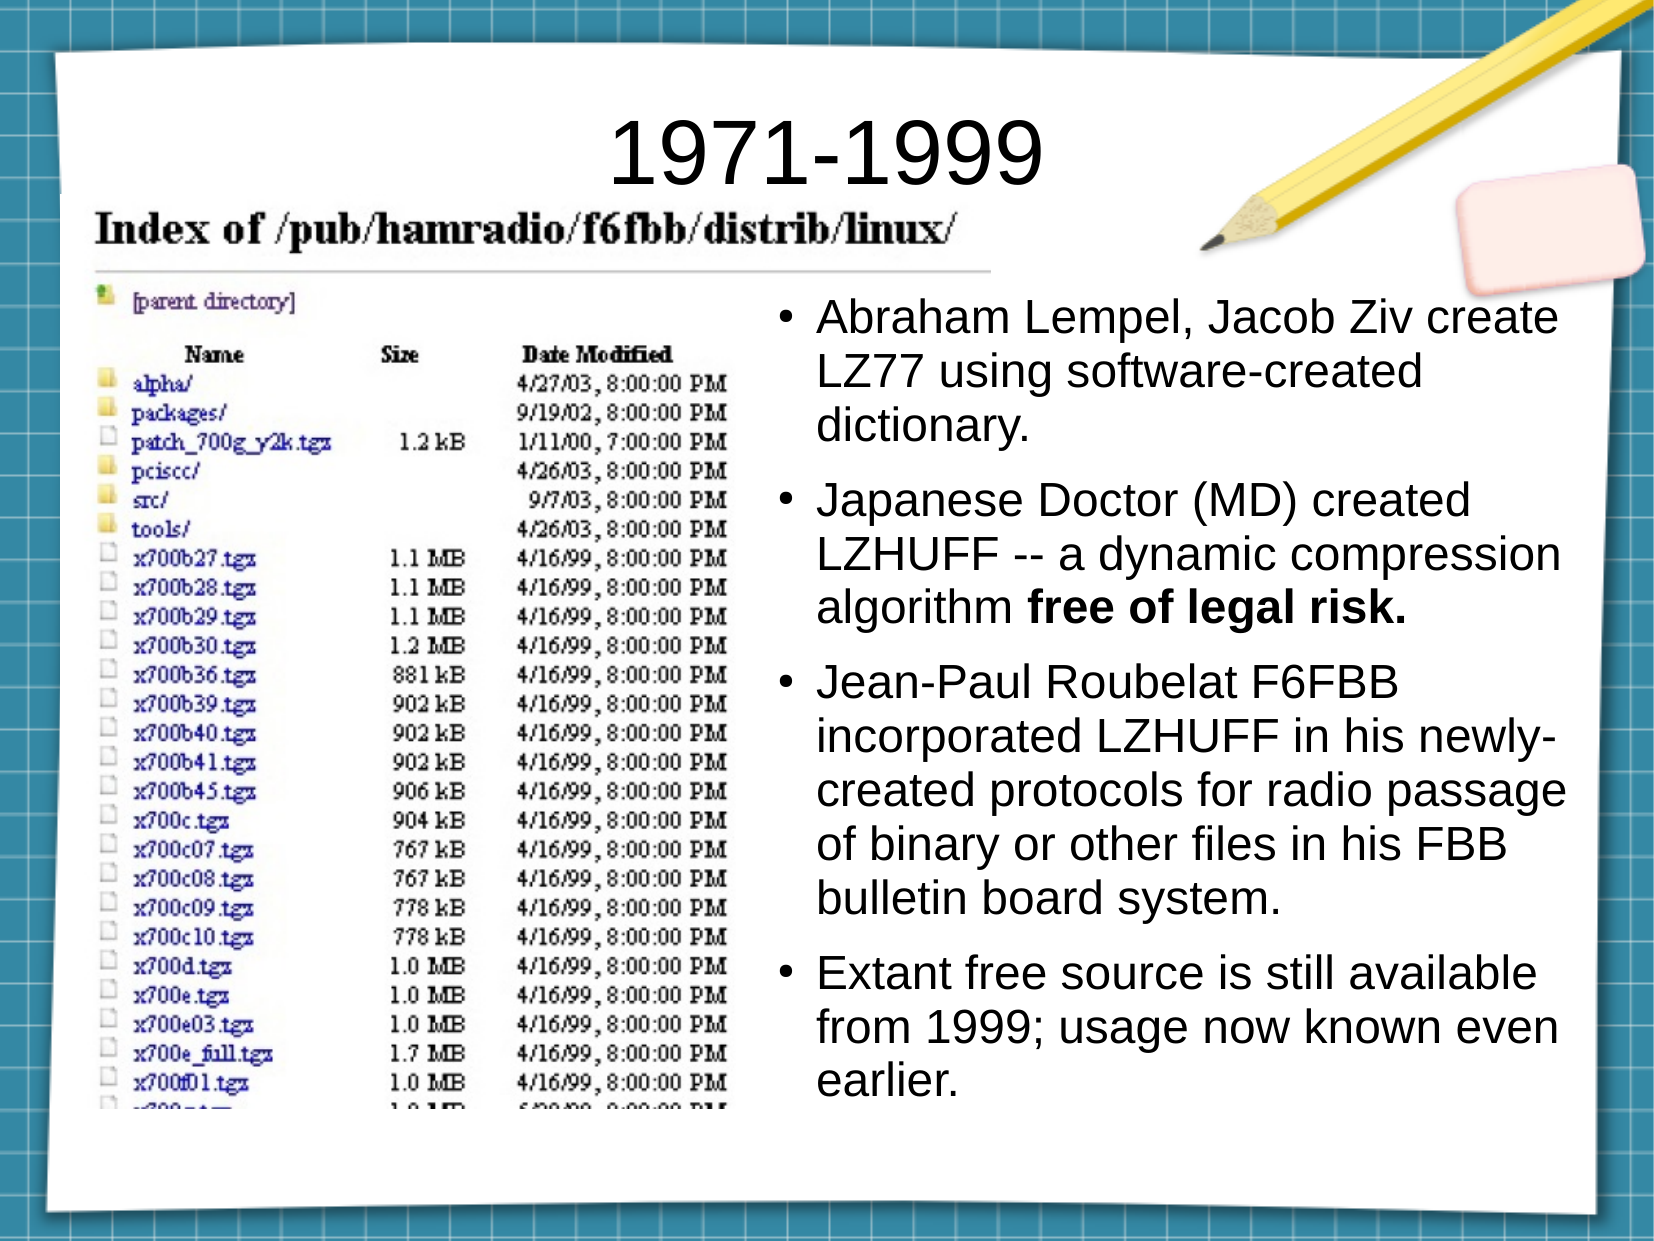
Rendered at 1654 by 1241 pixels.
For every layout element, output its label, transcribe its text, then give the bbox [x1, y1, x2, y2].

list Abraham Lempel, Jacob Ziv create LZ77 using software-created dictionary. Japanese Doctor (MD) created LZHUFF -- a dynamic compression algorithm free of legal risk. Jean-Paul Roubelat F6FBB incorporated LZHUFF in his newly-created protocols for radio passage of binary or other files in his FBB bulletin board system. Extant free source is still available from 1999; usage now known even earlier. [765, 290, 1571, 1156]
title 1971-1999 [82, 49, 1571, 257]
picture [0, 0, 1654, 1241]
